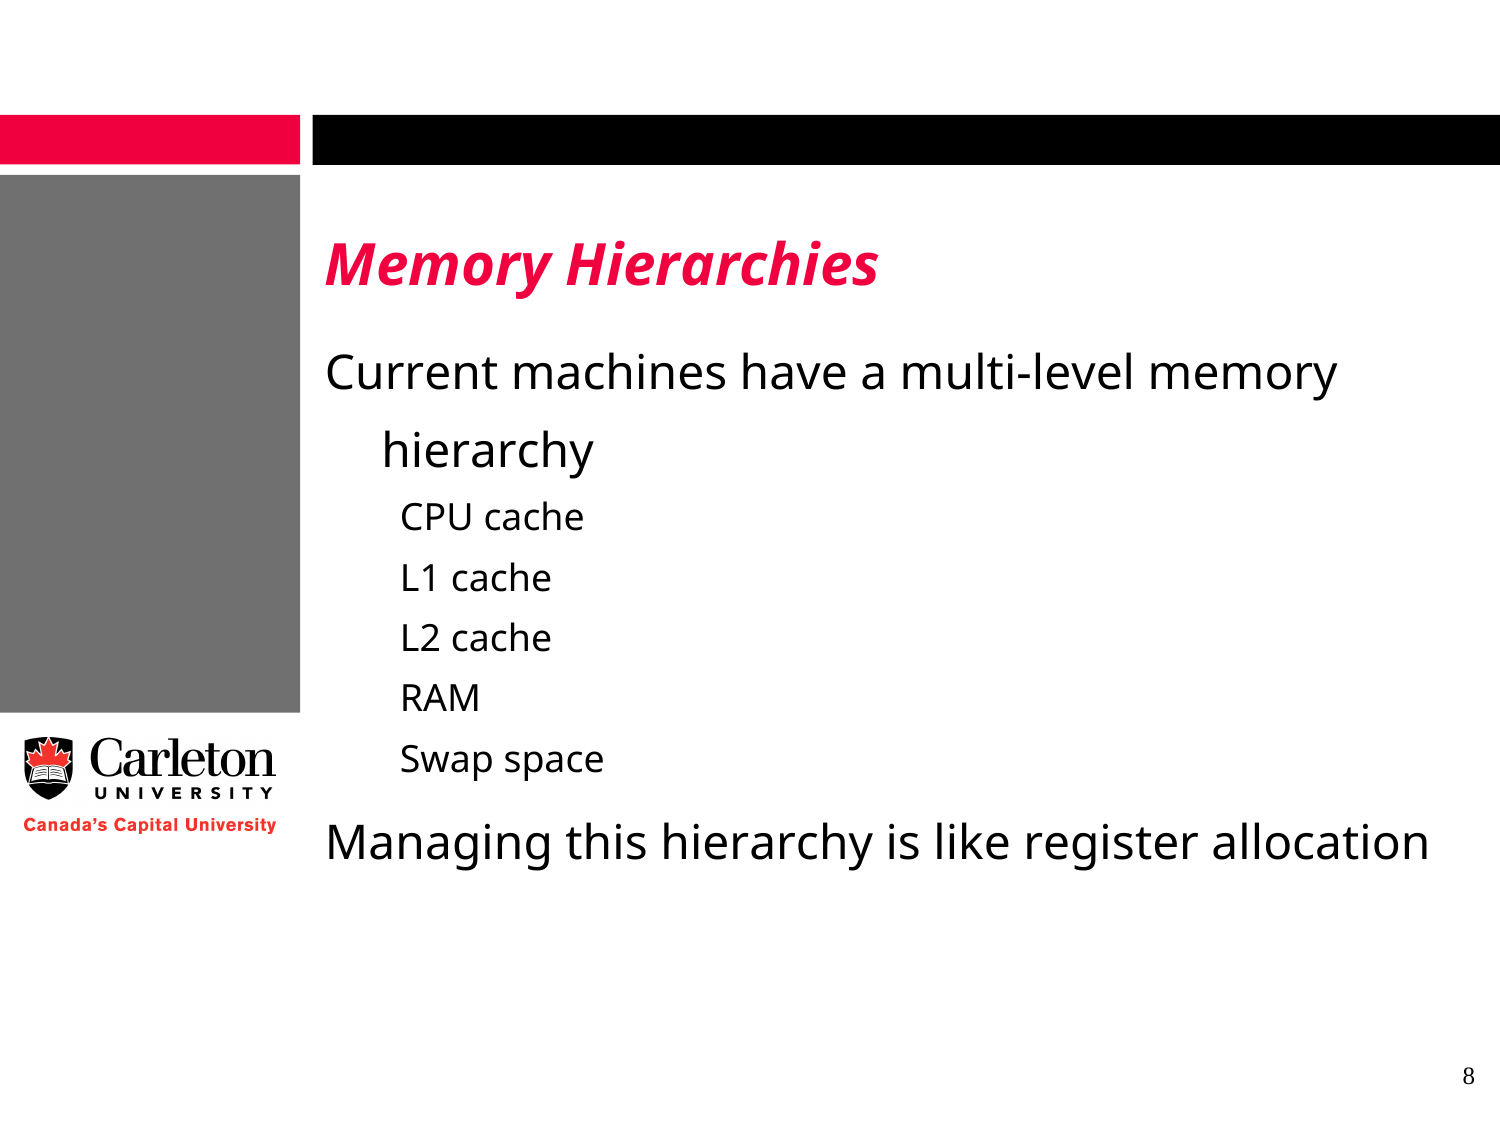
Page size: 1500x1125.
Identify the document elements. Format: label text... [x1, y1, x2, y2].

picture [24, 737, 276, 834]
list Current machines have a multi-level memory hierarchy CPU cache L1 cache L2 cache RAM Swap space Managing this hierarchy is like register allocation [324, 324, 1450, 1036]
title Memory Hierarchies [324, 194, 1450, 324]
